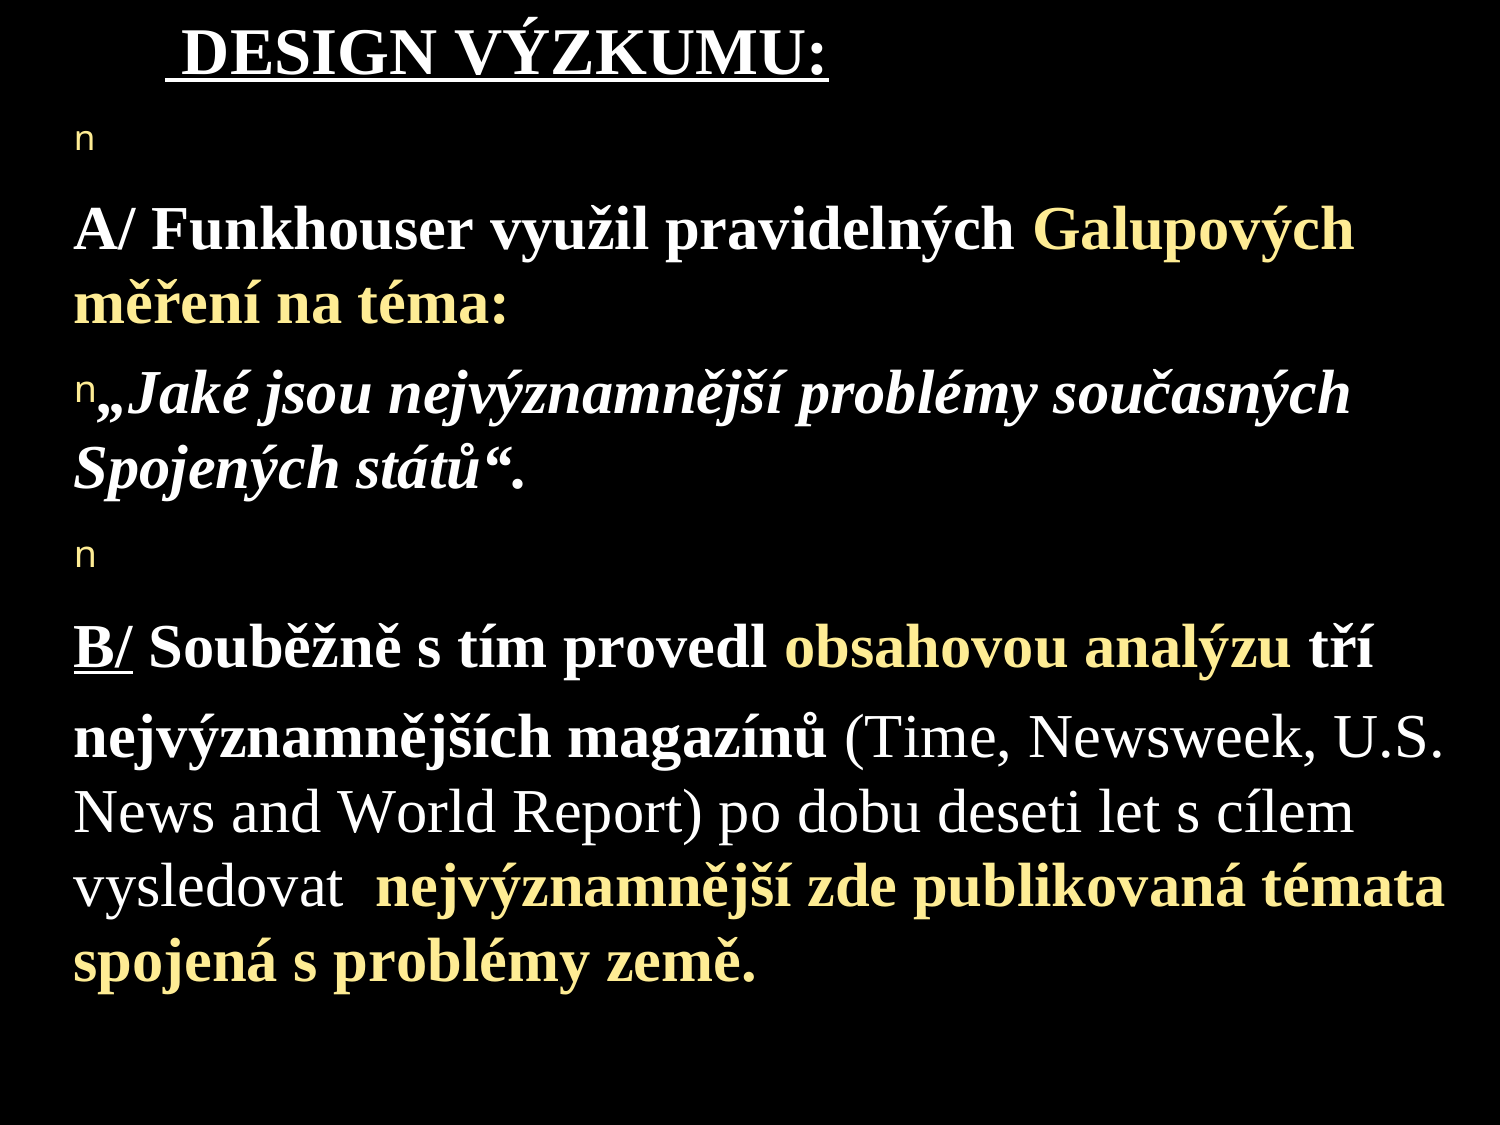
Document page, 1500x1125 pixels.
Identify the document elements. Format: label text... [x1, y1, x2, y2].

list DESIGN VÝZKUMU: A/ Funkhouser využil pravidelných Galupových měření na téma: „Jaké jsou nejvýznamnější problémy současných Spojených států“. B/ Souběžně s tím provedl obsahovou analýzu tří nejvýznamnějších magazínů (Time, Newsweek, U.S. News and World Report) po dobu deseti let s cílem vysledovat nejvýznamnější zde publikovaná témata spojená s problémy země. [0, 0, 1500, 1125]
